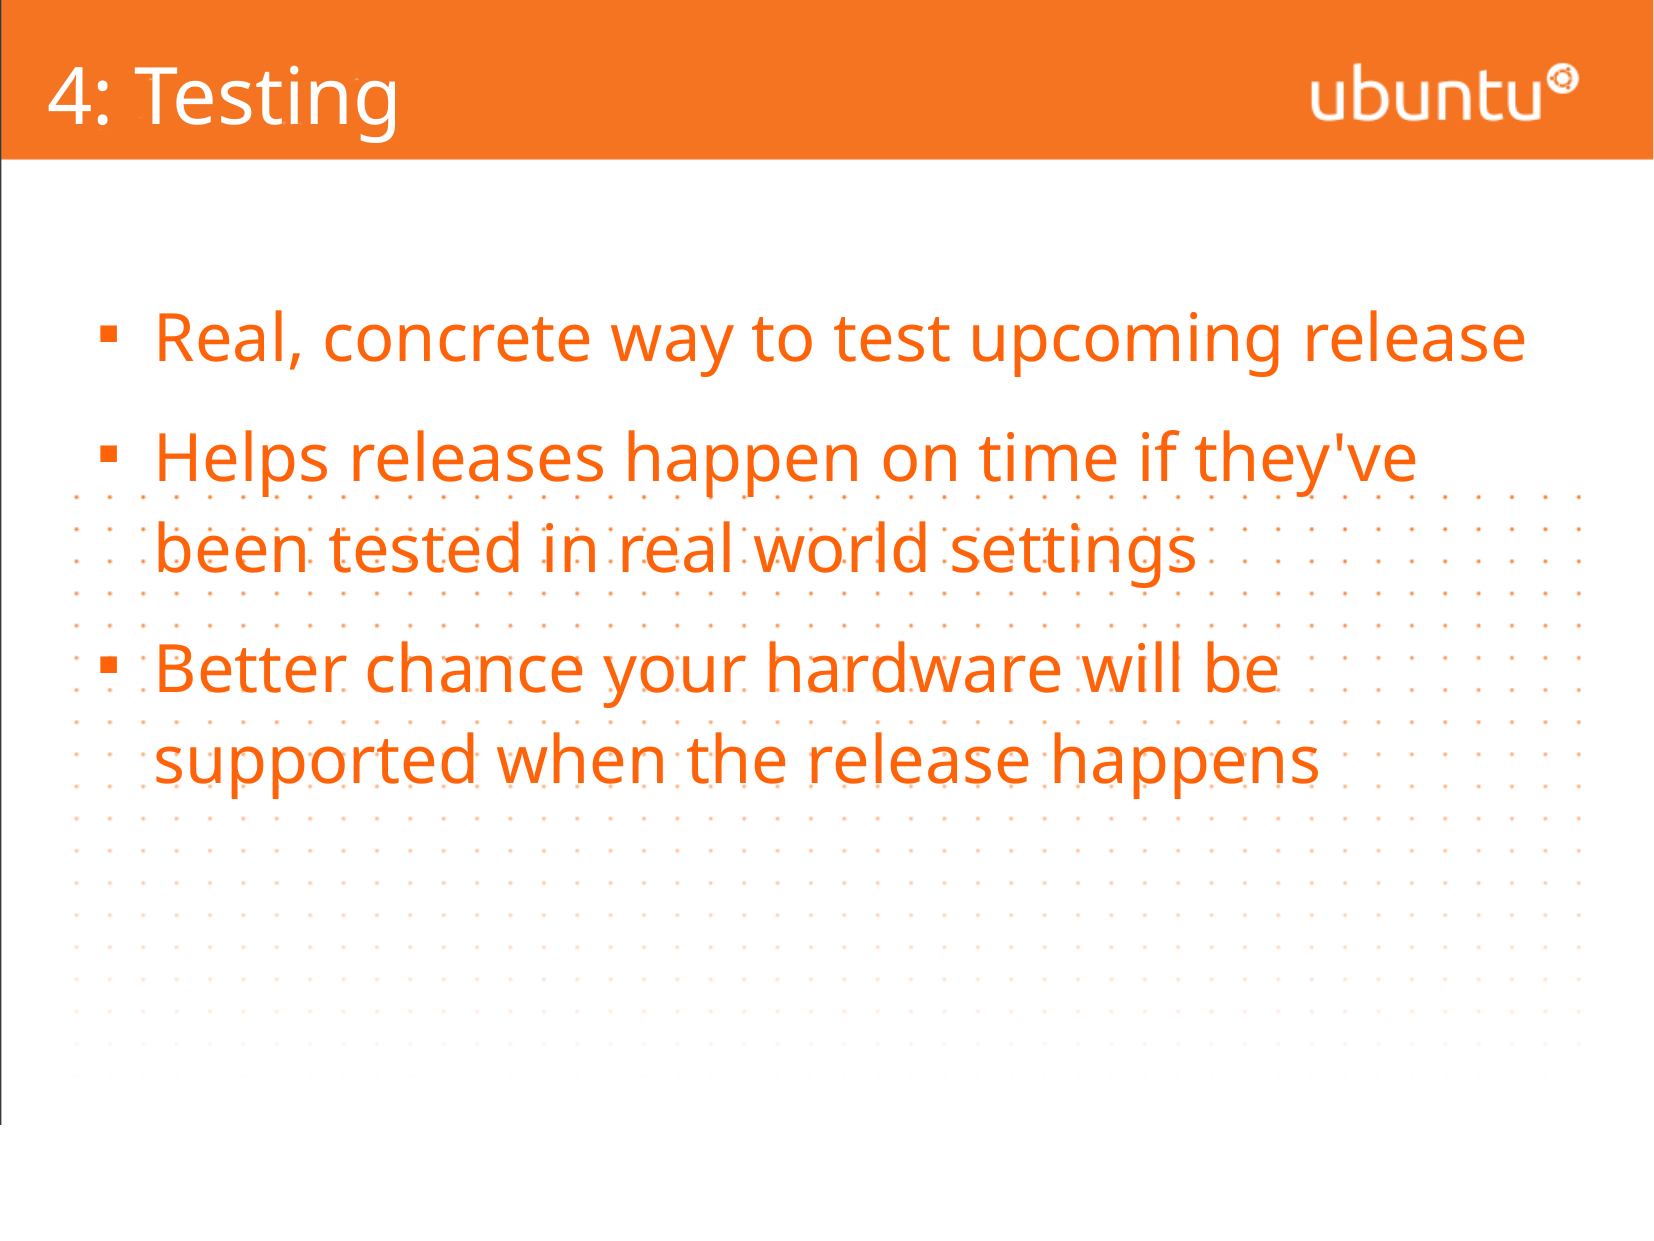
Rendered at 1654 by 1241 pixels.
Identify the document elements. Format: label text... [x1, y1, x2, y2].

list Real, concrete way to test upcoming release Helps releases happen on time if they've been tested in real world settings Better chance your hardware will be supported when the release happens [82, 290, 1571, 1010]
picture [0, 0, 1654, 1125]
title 4: Testing [47, 29, 1276, 158]
